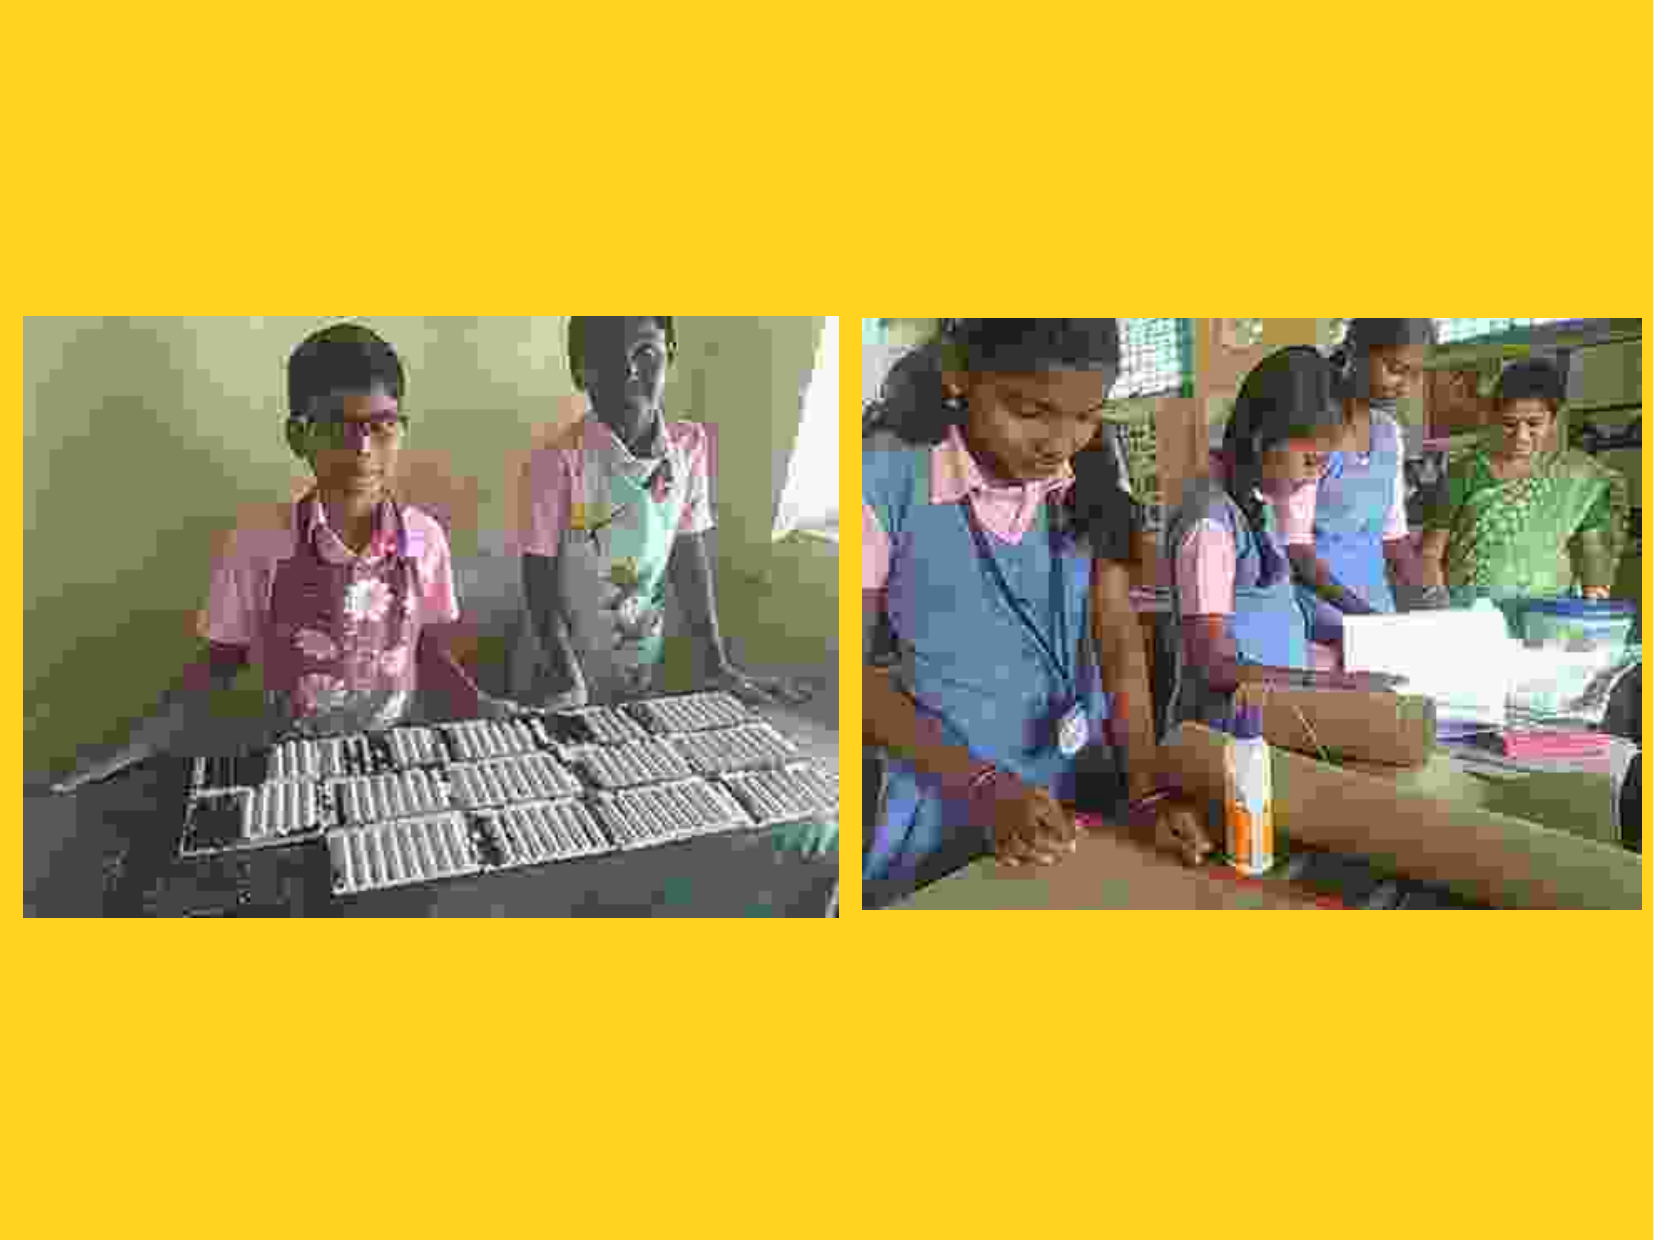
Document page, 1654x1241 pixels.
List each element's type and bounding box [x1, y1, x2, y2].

picture [862, 318, 1642, 910]
picture [23, 316, 839, 918]
